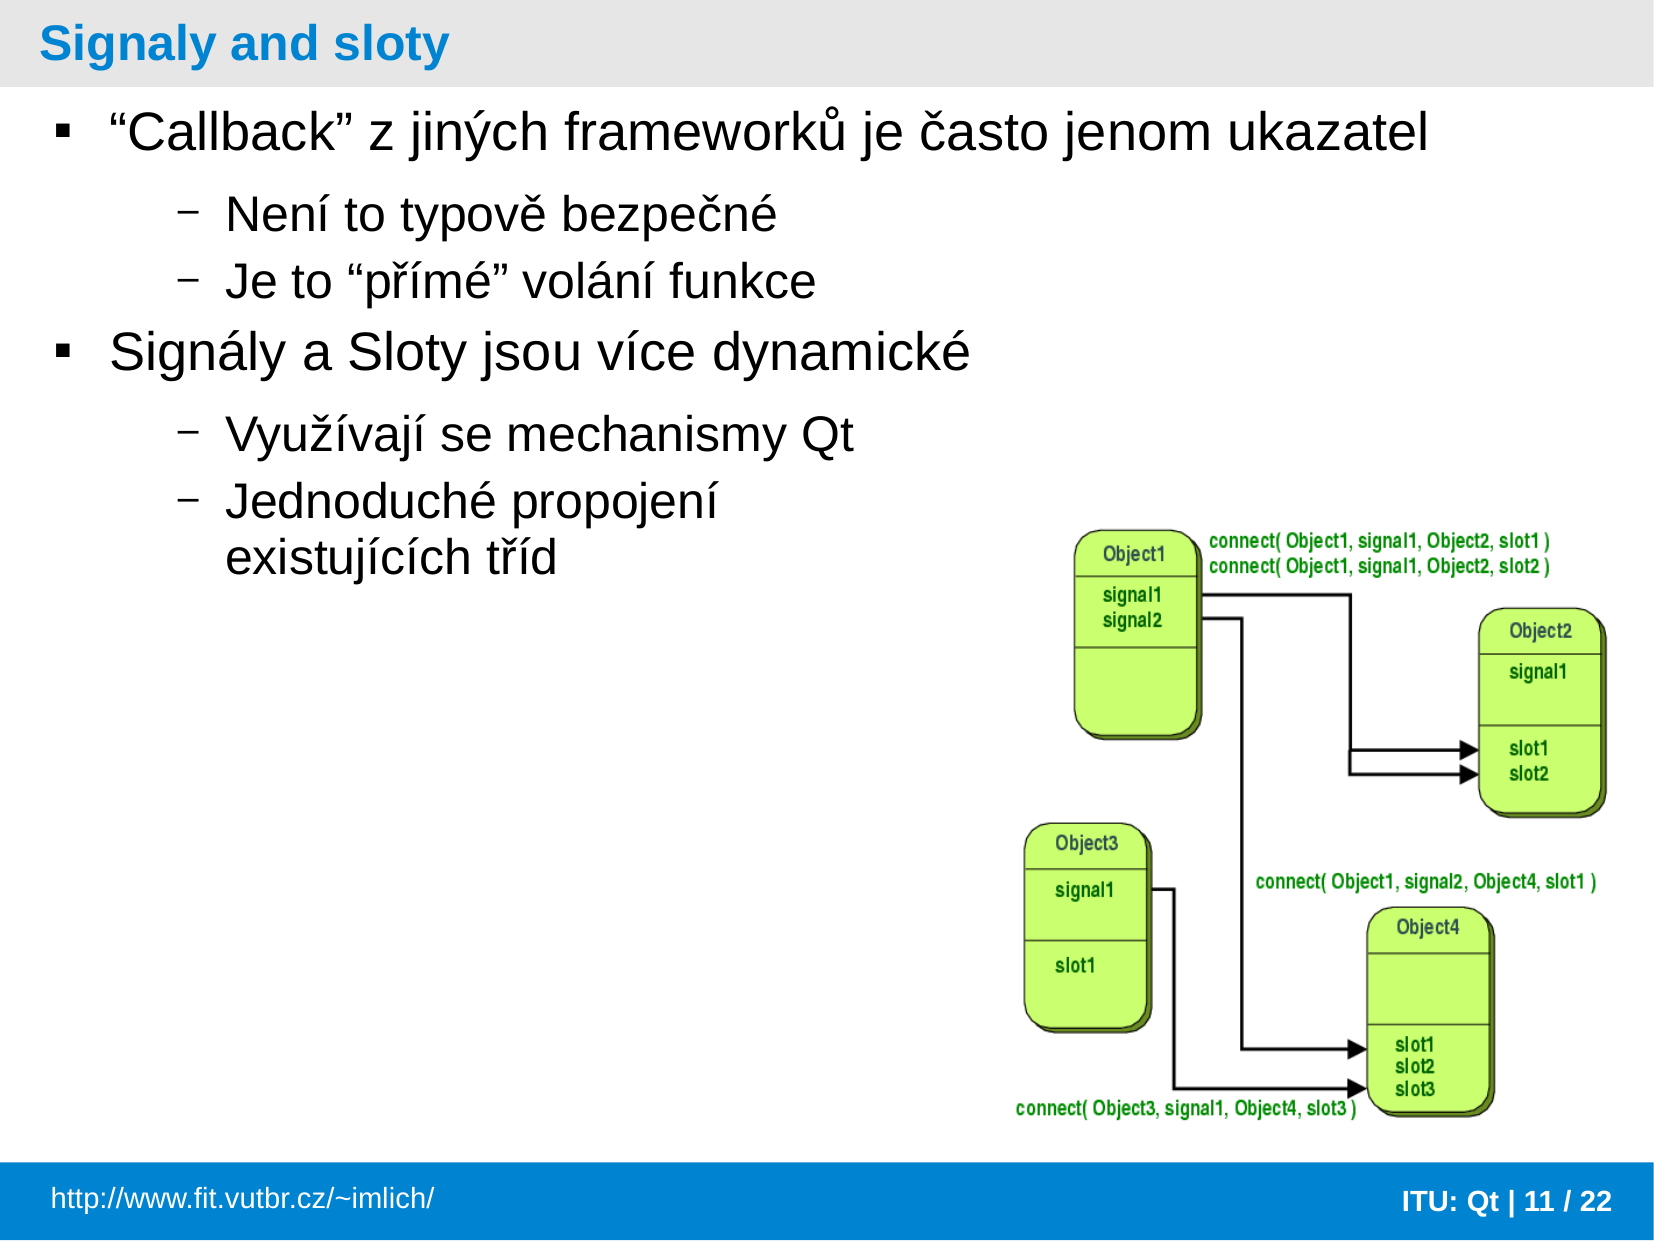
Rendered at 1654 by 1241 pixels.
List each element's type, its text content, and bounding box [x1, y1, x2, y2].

picture [1012, 524, 1613, 1126]
title Signaly and sloty [39, 5, 1615, 81]
list “Callback” z jiných frameworků je často jenom ukazatel Není to typově bezpečné Je to “přímé” volání funkce Signály a Sloty jsou více dynamické Využívají se mechanismy Qt Jednoduché propojení existujících tříd [38, 101, 1616, 1126]
